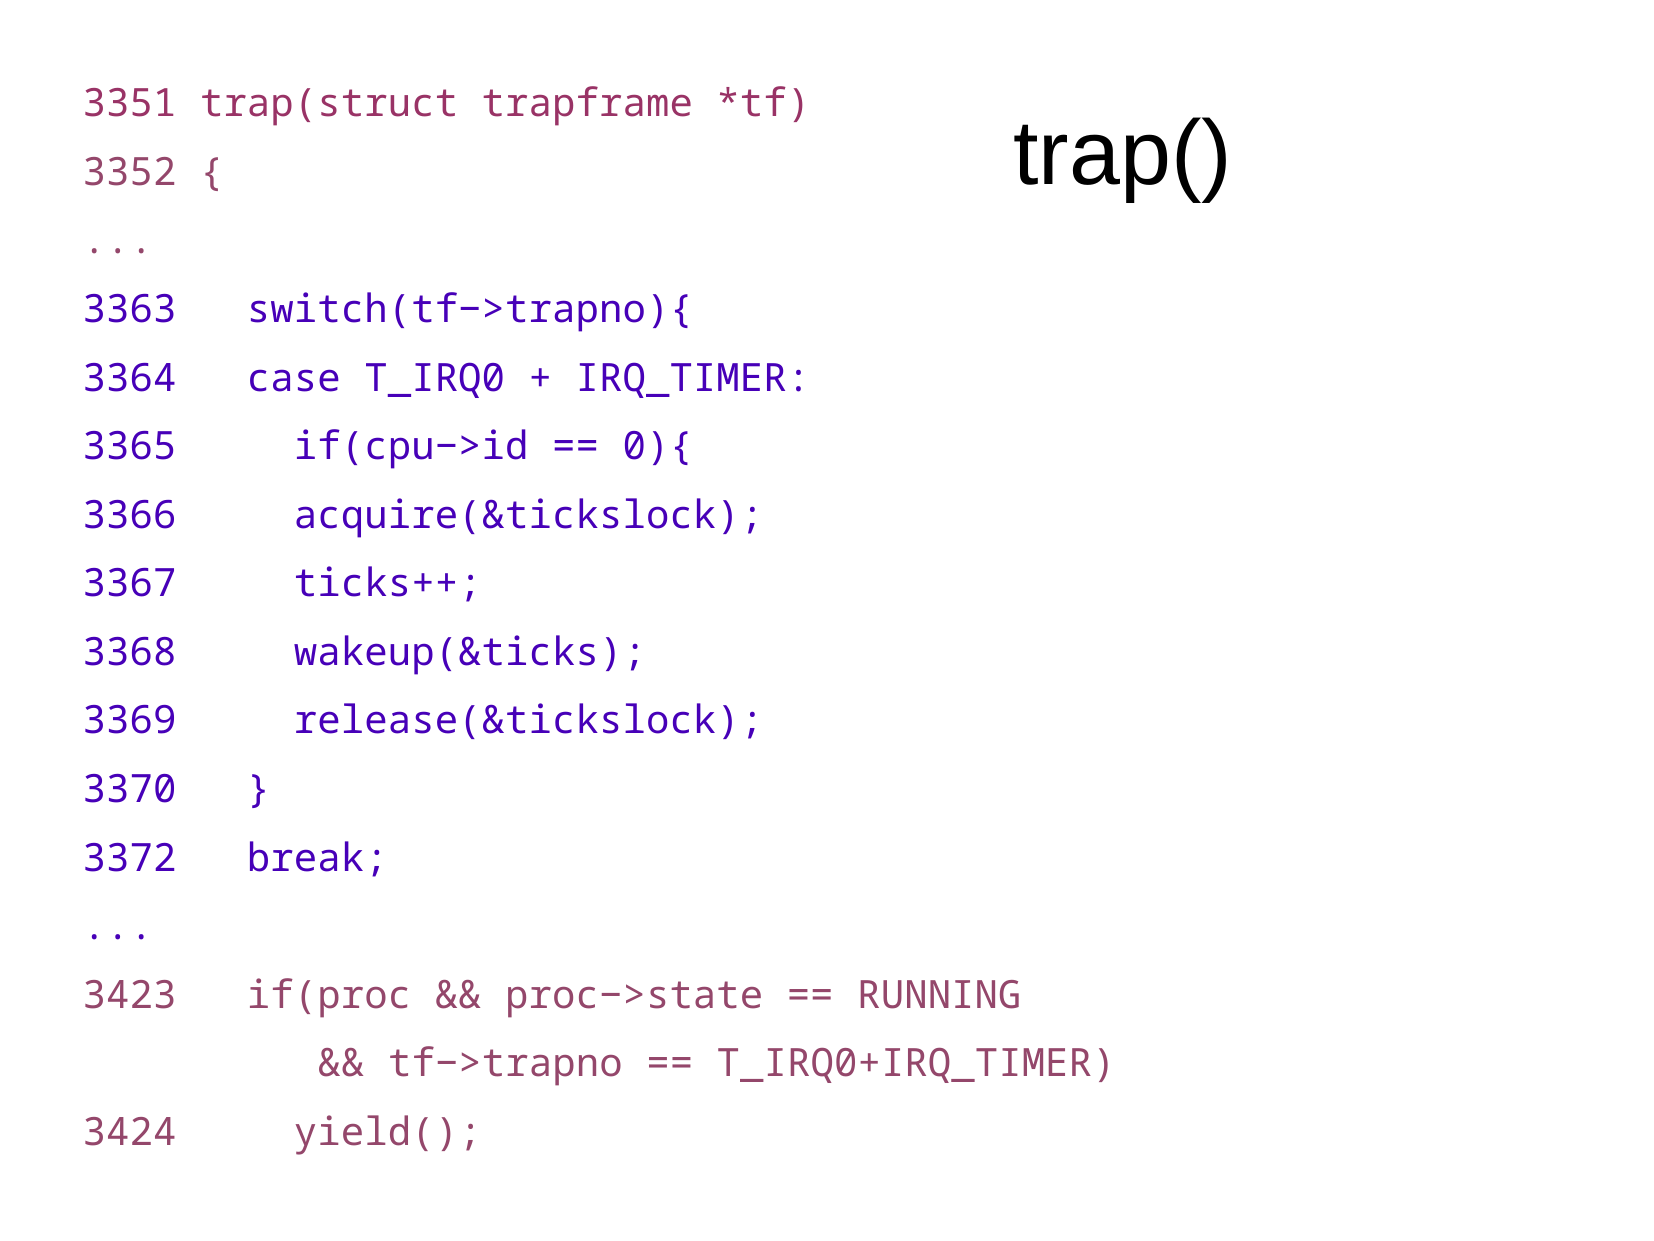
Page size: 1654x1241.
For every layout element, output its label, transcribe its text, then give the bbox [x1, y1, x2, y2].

title trap() [675, 49, 1571, 257]
list 3351 trap(struct trapframe *tf) 3352 { ... 3363 switch(tf−>trapno){ 3364 case T_IRQ0 + IRQ_TIMER: 3365 if(cpu−>id == 0){ 3366 acquire(&tickslock); 3367 ticks++; 3368 wakeup(&ticks); 3369 release(&tickslock); 3370 } 3372 break; ... 3423 if(proc && proc−>state == RUNNING && tf−>trapno == T_IRQ0+IRQ_TIMER) 3424 yield(); [82, 75, 1571, 1163]
